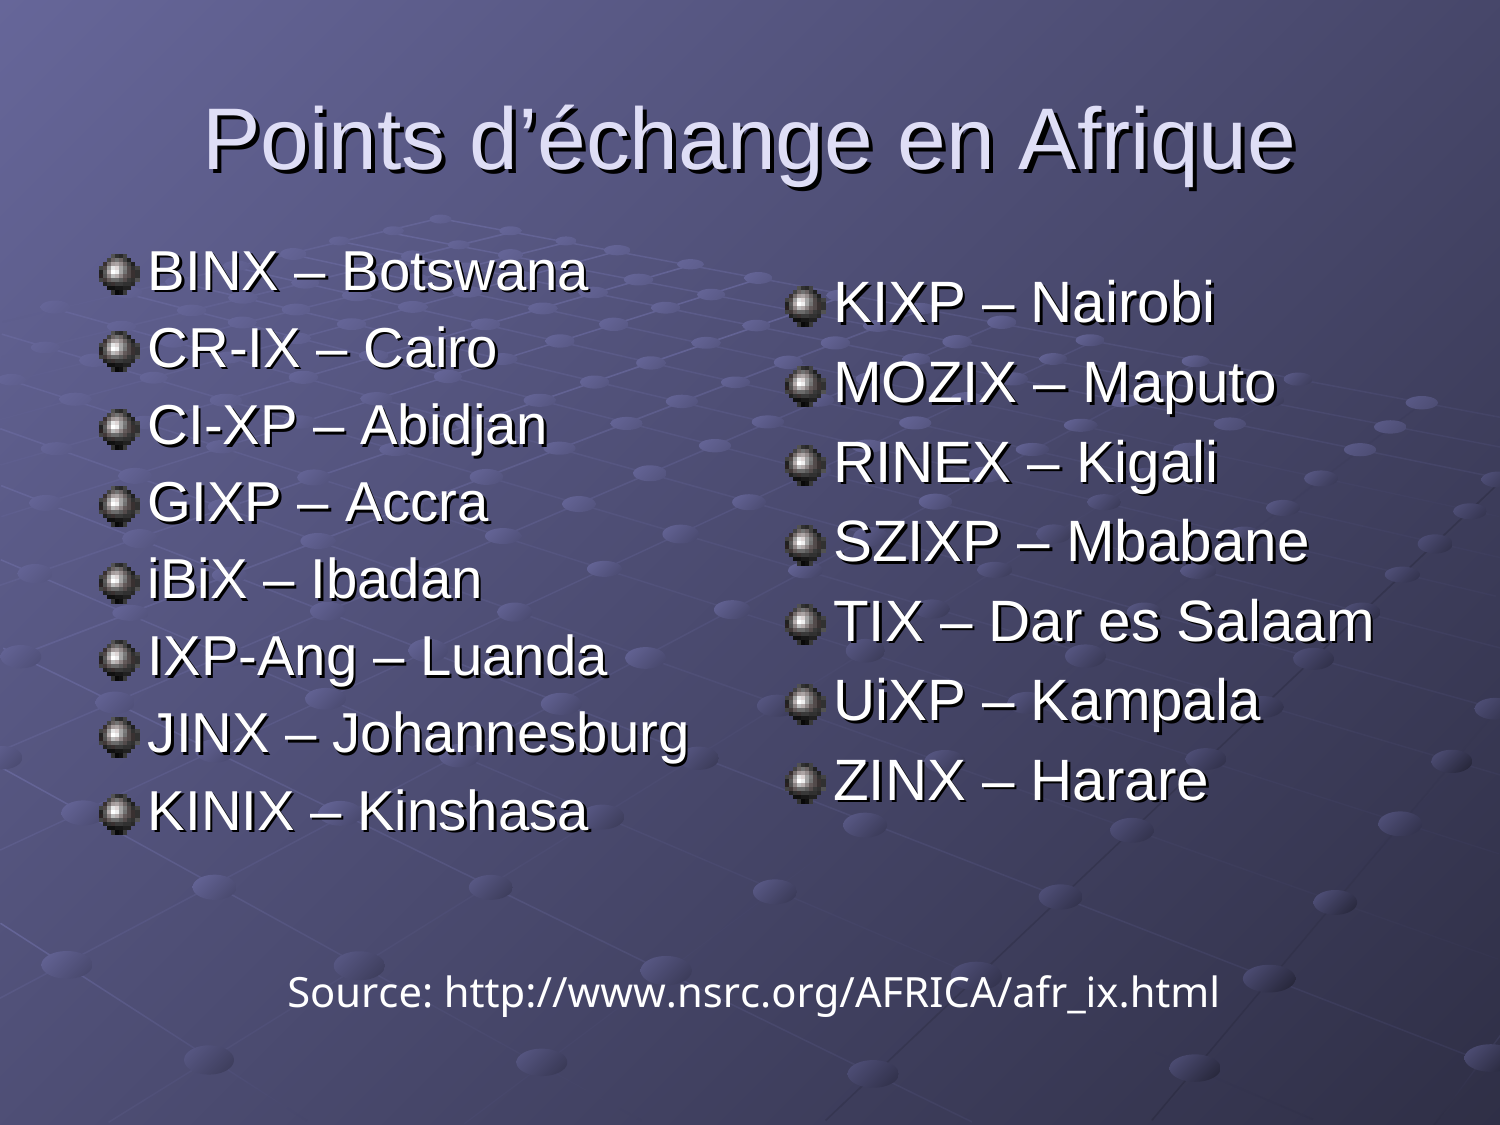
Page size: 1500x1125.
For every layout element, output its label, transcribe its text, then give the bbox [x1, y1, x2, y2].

list KIXP – Nairobi MOZIX – Maputo RINEX – Kigali SZIXP – Mbabane TIX – Dar es Salaam UiXP – Kampala ZINX – Harare [762, 262, 1426, 1007]
text_box Source: http://www.nsrc.org/AFRICA/afr_ix.html [197, 964, 1236, 1025]
list BINX – Botswana CR-IX – Cairo CI-XP – Abidjan GIXP – Accra iBiX – Ibadan IXP-Ang – Luanda JINX – Johannesburg KINIX – Kinshasa [76, 231, 740, 976]
title Points d’échange en Afrique [75, 45, 1426, 233]
